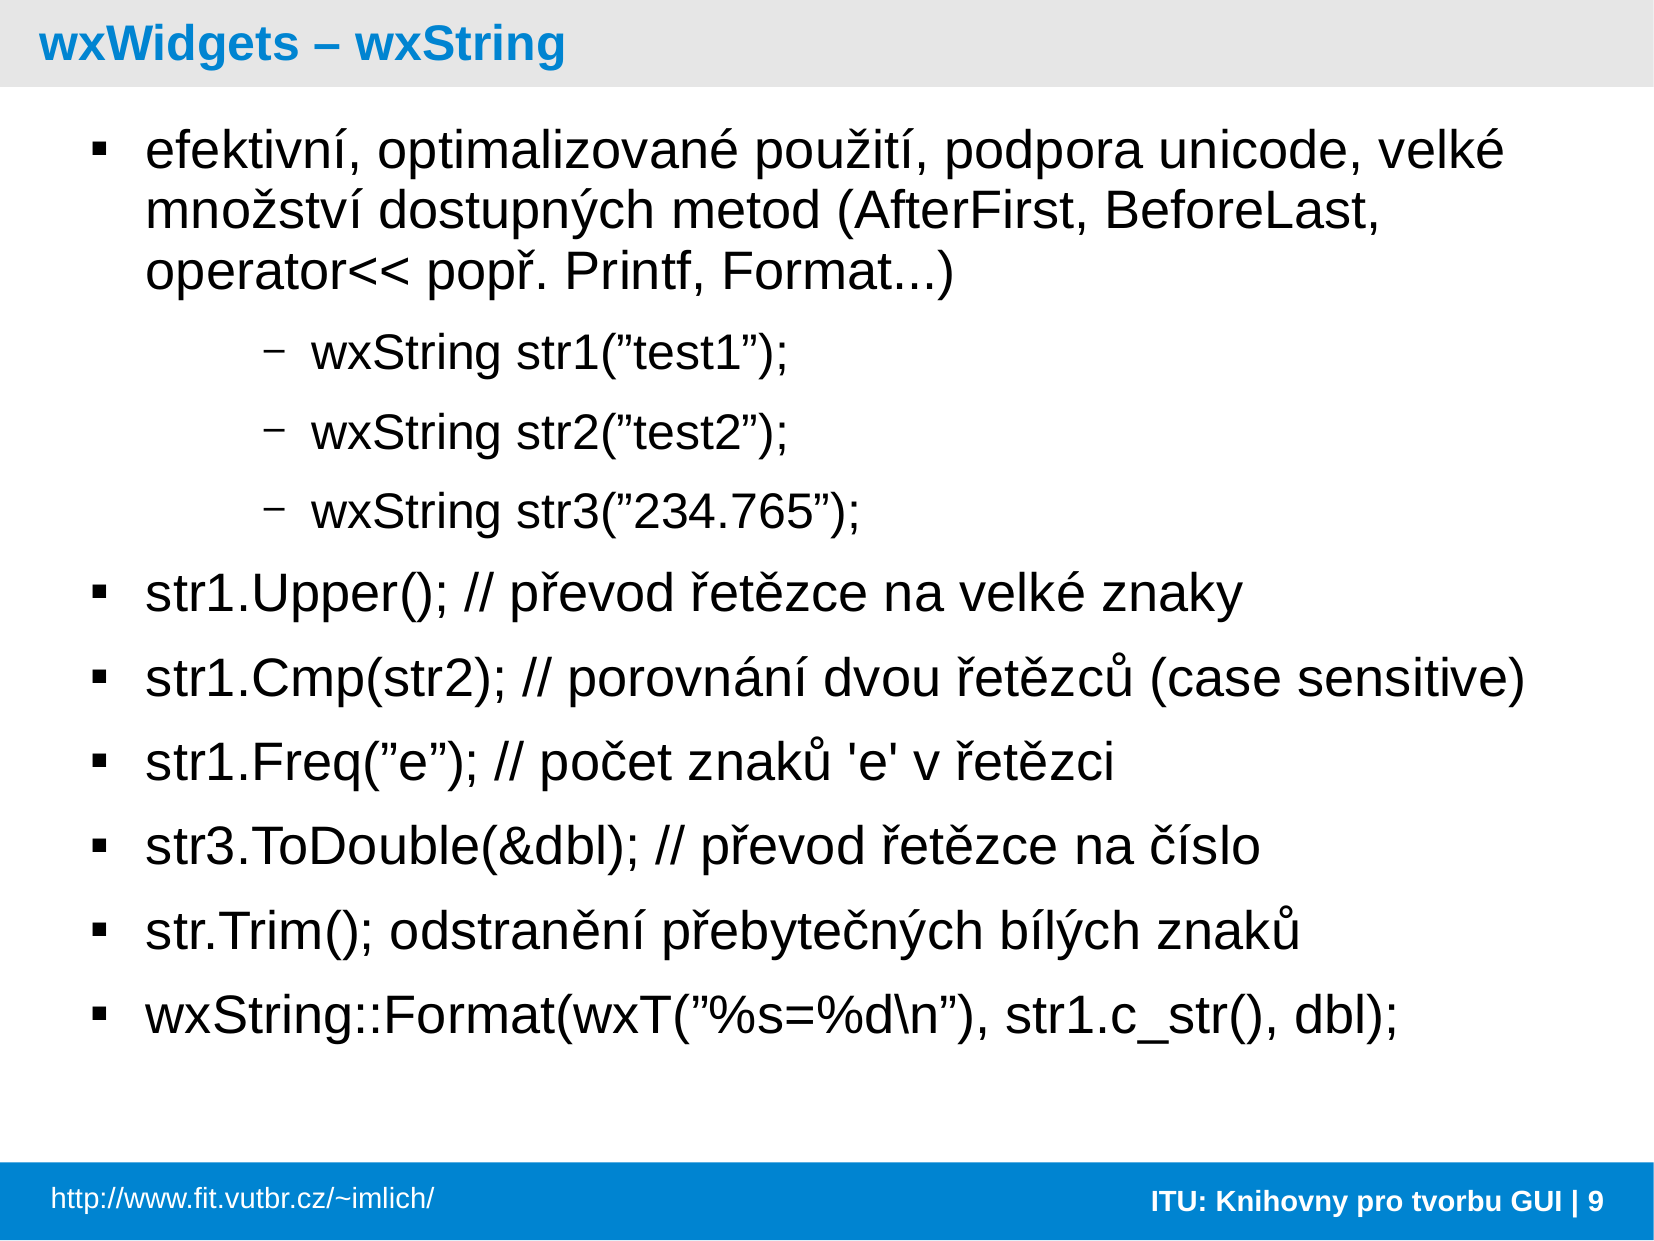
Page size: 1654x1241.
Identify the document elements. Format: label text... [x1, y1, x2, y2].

title wxWidgets – wxString [39, 11, 1615, 76]
list efektivní, optimalizované použití, podpora unicode, velké množství dostupných metod (AfterFirst, BeforeLast, operator<< popř. Printf, Format...) wxString str1(”test1”); wxString str2(”test2”); wxString str3(”234.765”); str1.Upper(); // převod řetězce na velké znaky str1.Cmp(str2); // porovnání dvou řetězců (case sensitive) str1.Freq(”e”); // počet znaků 'e' v řetězci str3.ToDouble(&dbl); // převod řetězce na číslo str.Trim(); odstranění přebytečných bílých znaků wxString::Format(wxT(”%s=%d\n”), str1.c_str(), dbl); [75, 119, 1564, 1125]
